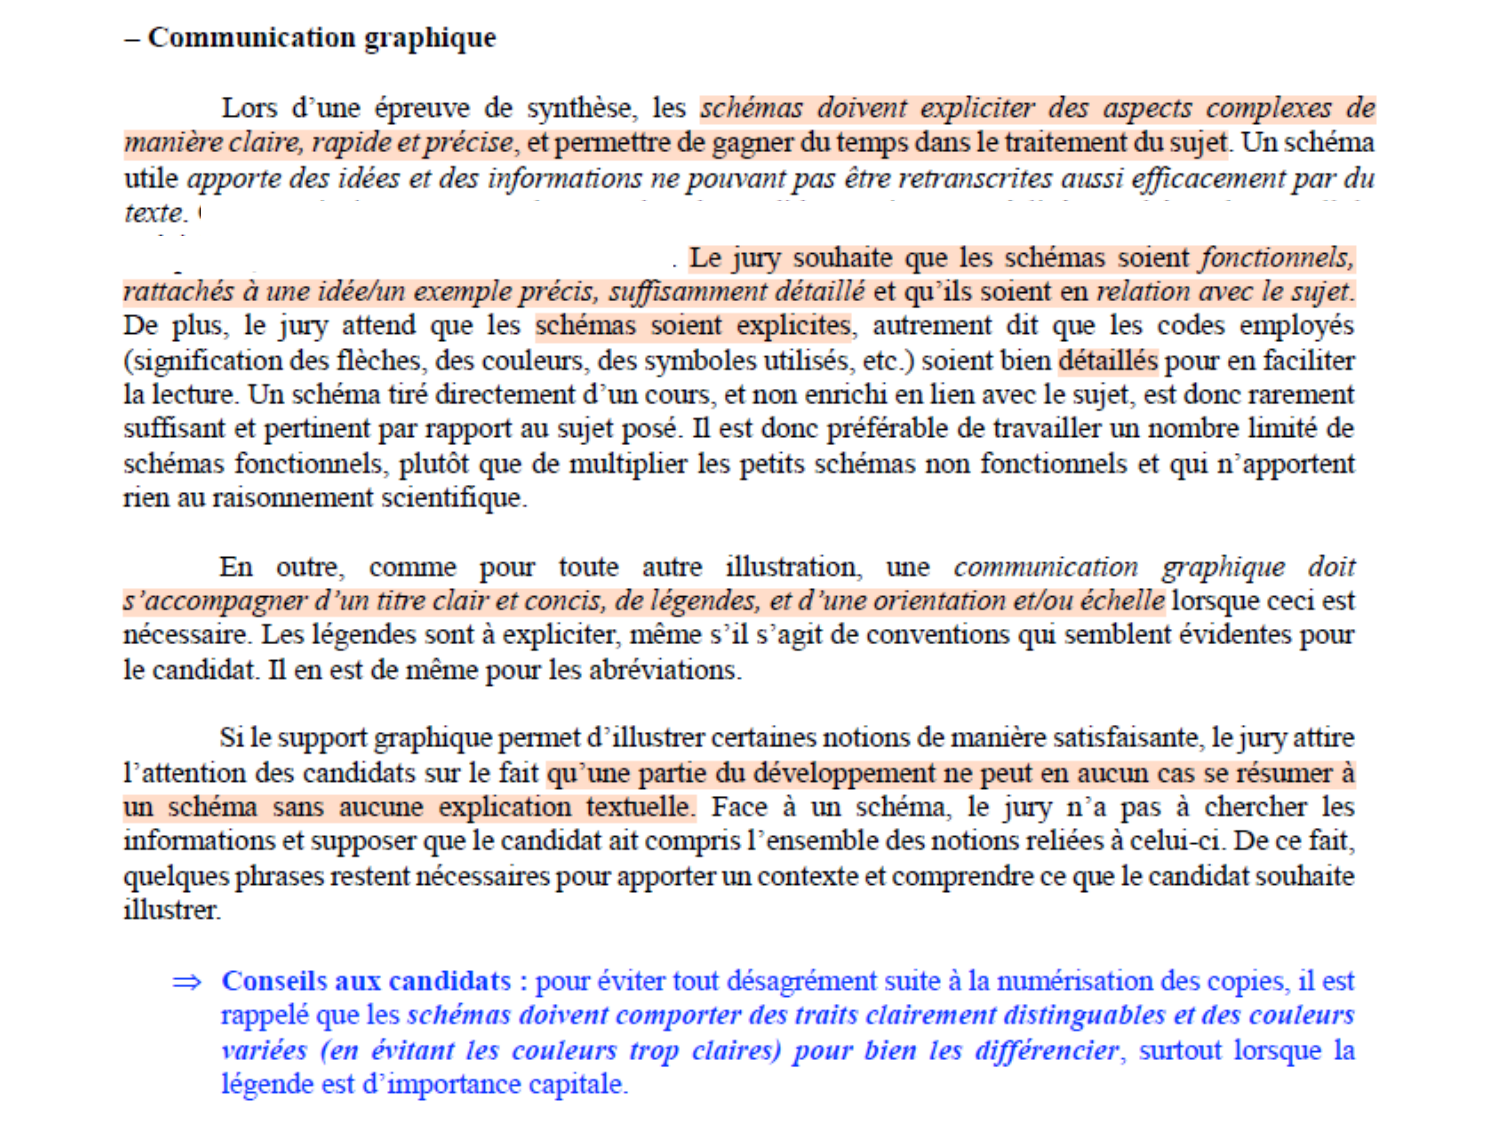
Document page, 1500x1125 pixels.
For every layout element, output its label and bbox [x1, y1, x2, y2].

text_box [106, 200, 1382, 272]
picture [81, 11, 1404, 1111]
